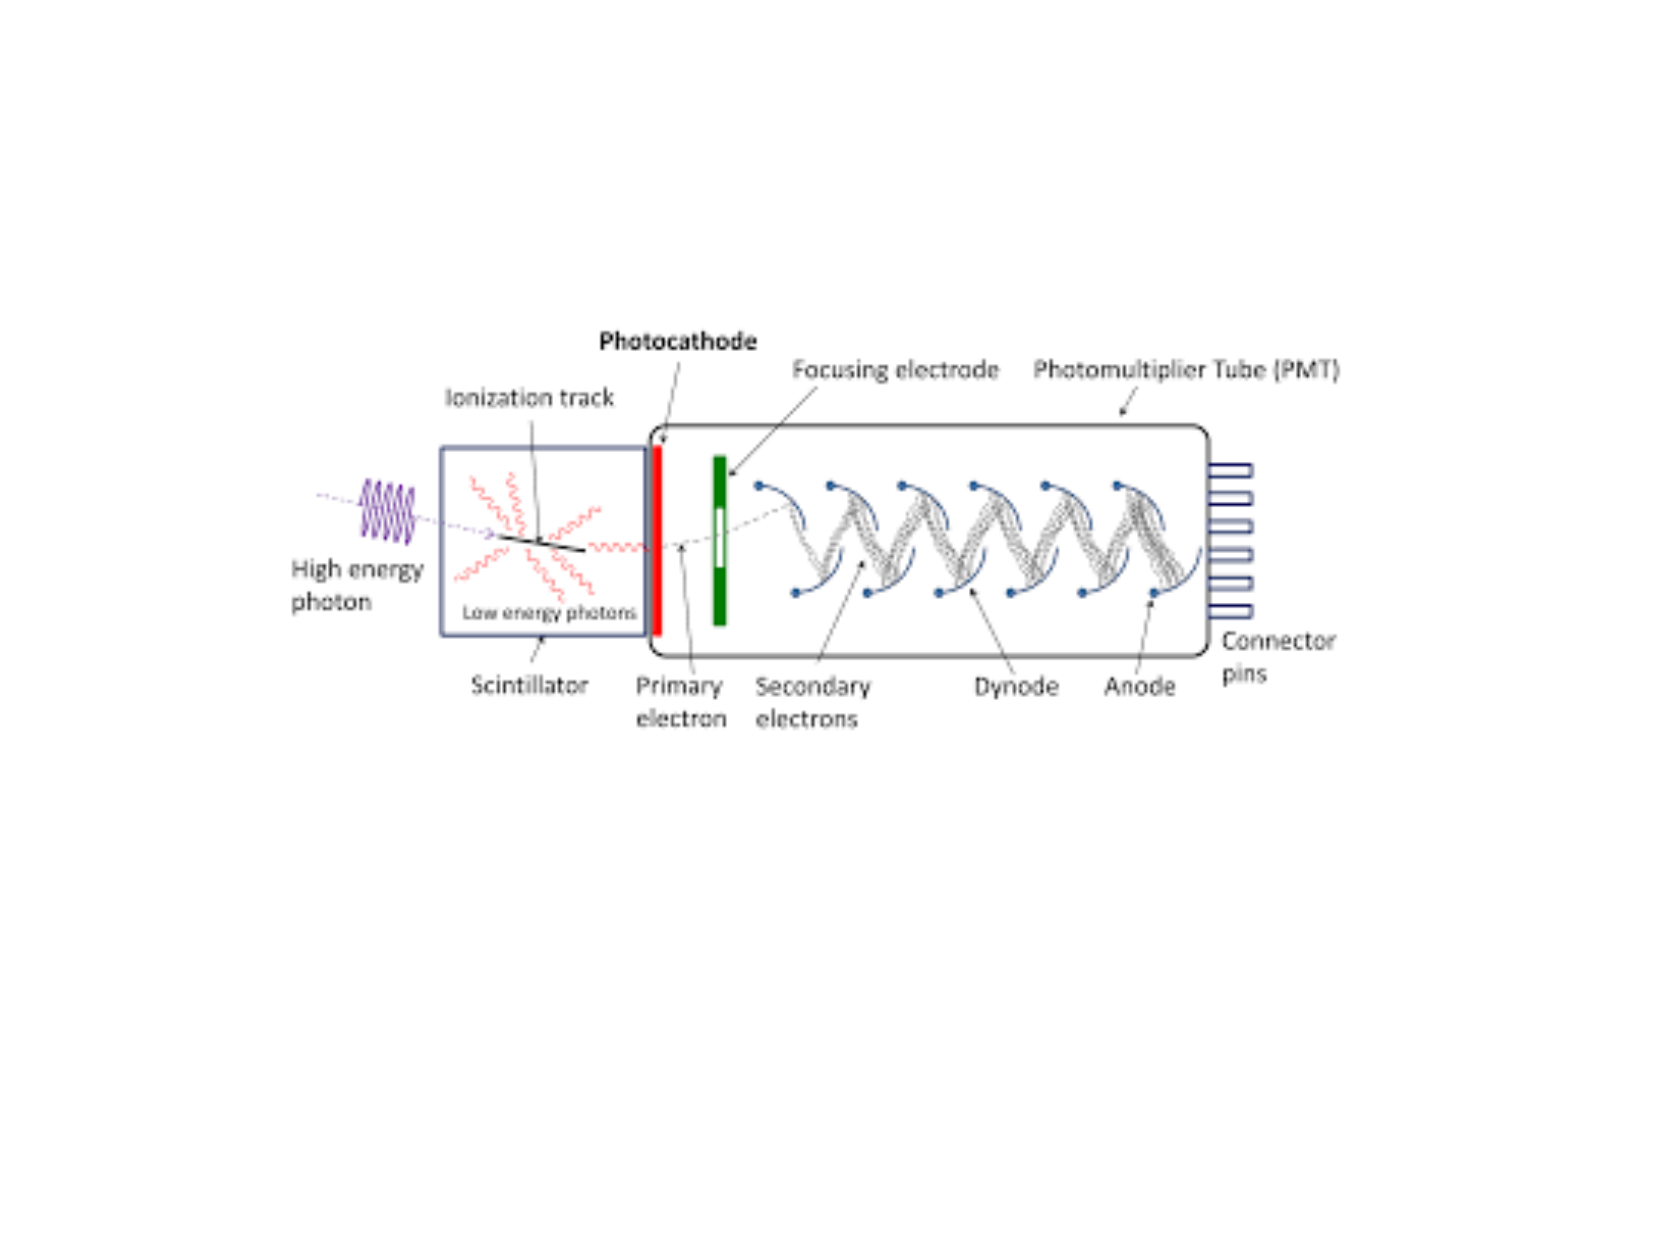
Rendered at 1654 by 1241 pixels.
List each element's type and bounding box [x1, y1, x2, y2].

picture [275, 311, 1359, 746]
